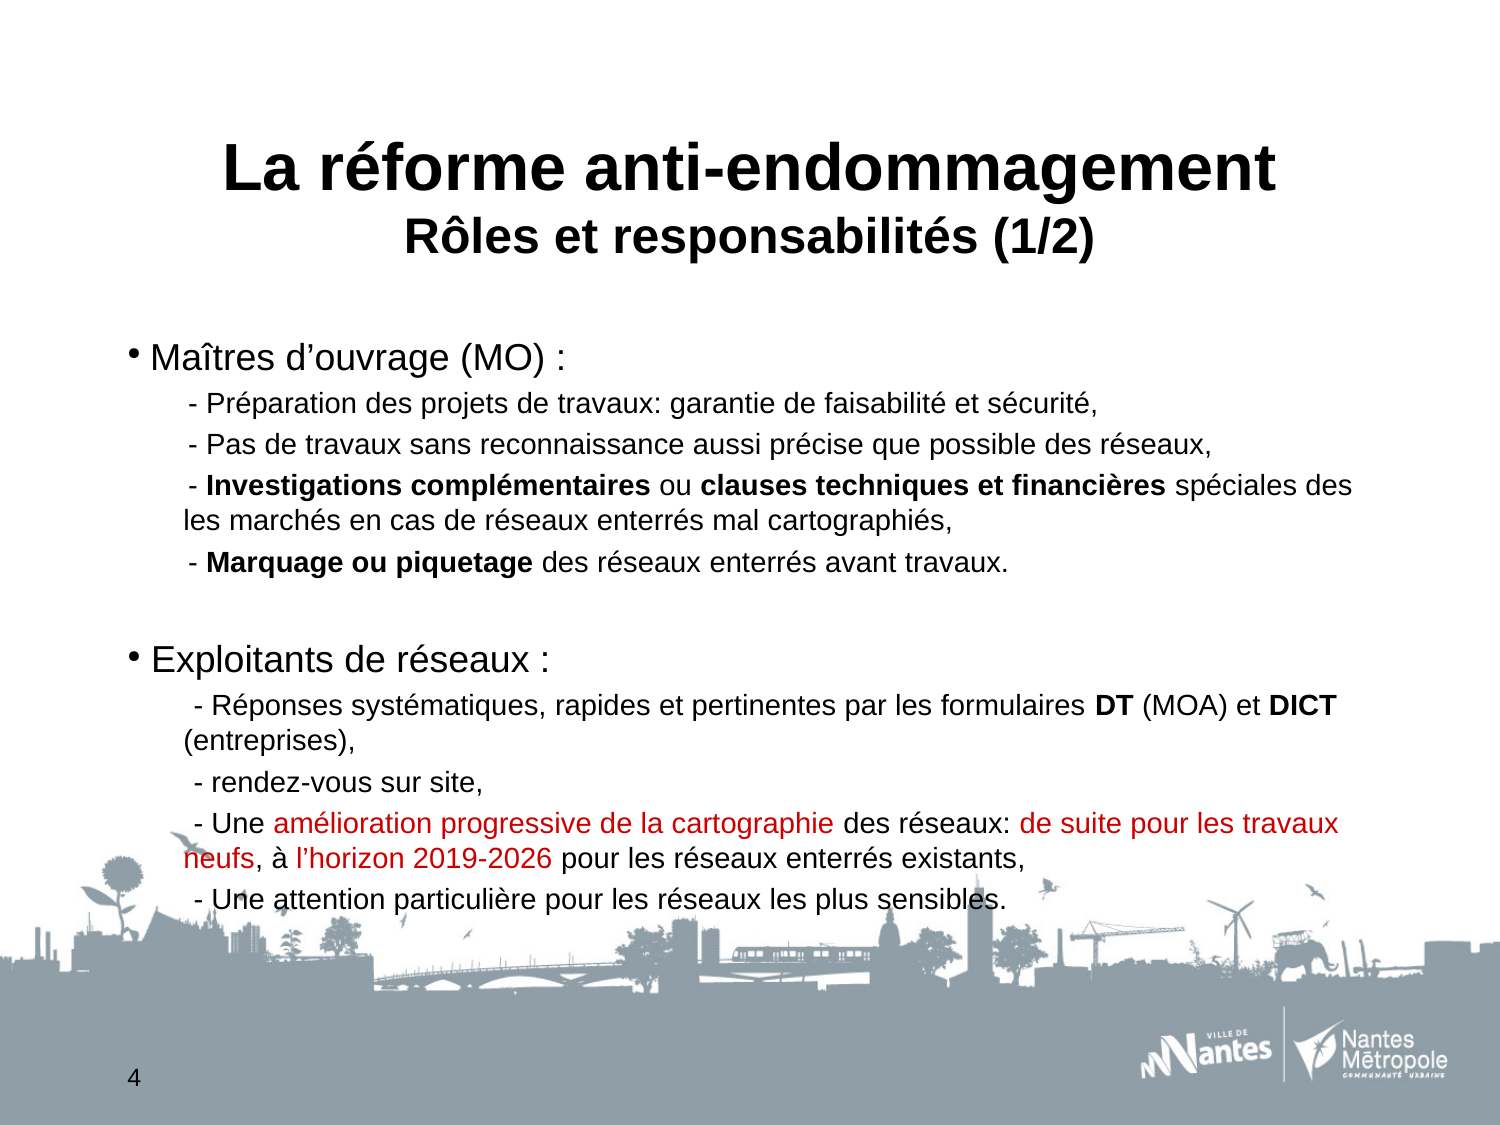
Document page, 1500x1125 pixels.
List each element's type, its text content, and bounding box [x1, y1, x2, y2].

list Maîtres d’ouvrage (MO) : - Préparation des projets de travaux: garantie de faisabilité et sécurité, - Pas de travaux sans reconnaissance aussi précise que possible des réseaux, - Investigations complémentaires ou clauses techniques et financières spéciales des les marchés en cas de réseaux enterrés mal cartographiés, - Marquage ou piquetage des réseaux enterrés avant travaux. Exploitants de réseaux : - Réponses systématiques, rapides et pertinentes par les formulaires DT (MOA) et DICT (entreprises), - rendez-vous sur site, - Une amélioration progressive de la cartographie des réseaux: de suite pour les travaux neufs, à l’horizon 2019-2026 pour les réseaux enterrés existants, - Une attention particulière pour les réseaux les plus sensibles. [112, 324, 1388, 1000]
picture [0, 0, 1500, 1125]
title La réforme anti-endommagement Rôles et responsabilités (1/2) [112, 99, 1388, 288]
